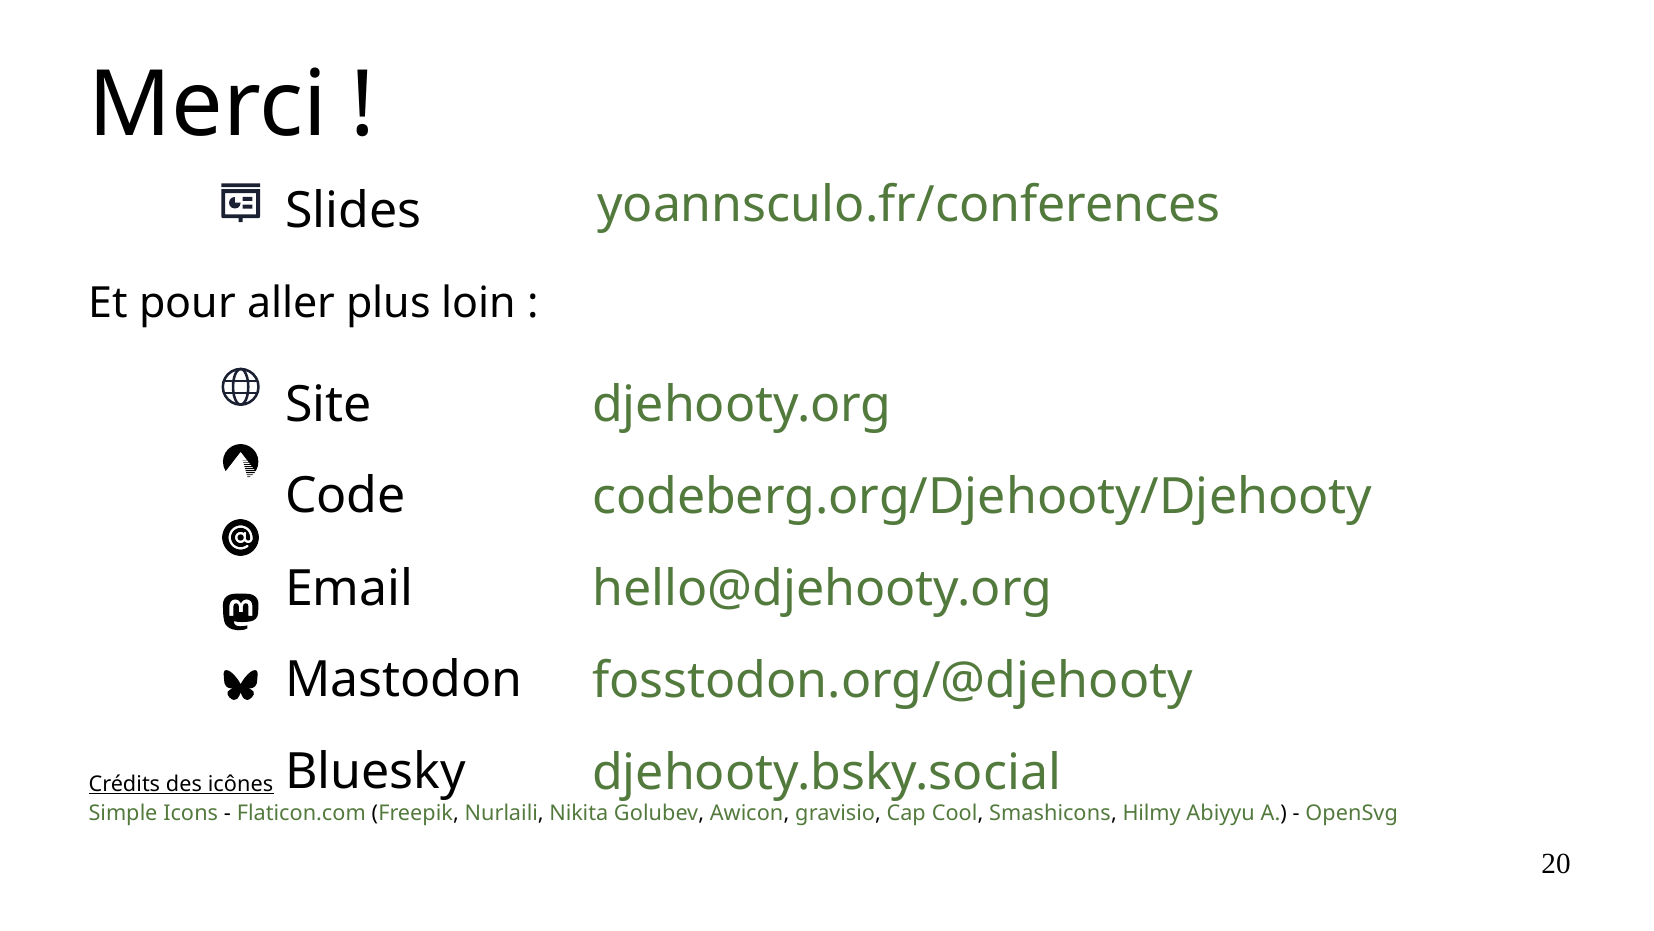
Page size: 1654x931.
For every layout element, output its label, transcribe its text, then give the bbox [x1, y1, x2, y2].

picture [217, 177, 265, 225]
text_box djehooty.org codeberg.org/Djehooty/Djehooty hello@djehooty.org fosstodon.org/@djehooty djehooty.bsky.social [577, 361, 1434, 795]
picture [219, 366, 262, 408]
picture [222, 667, 259, 703]
text_box Slides [270, 171, 595, 245]
title Merci ! [88, 37, 1577, 129]
picture [222, 519, 259, 556]
picture [222, 593, 259, 631]
text_box yoannsculo.fr/conferences [582, 162, 1439, 242]
list Crédits des icônes Simple Icons - Flaticon.com (Freepik, Nurlaili, Nikita Golubev, Awicon, gravisio, Cap Cool, Smashicons, Hilmy Abiyyu A.) - OpenSvg [88, 767, 1595, 857]
picture [222, 442, 259, 479]
text_box Site Code Email Mastodon Bluesky [270, 360, 595, 720]
list Et pour aller plus loin : [88, 271, 1595, 331]
